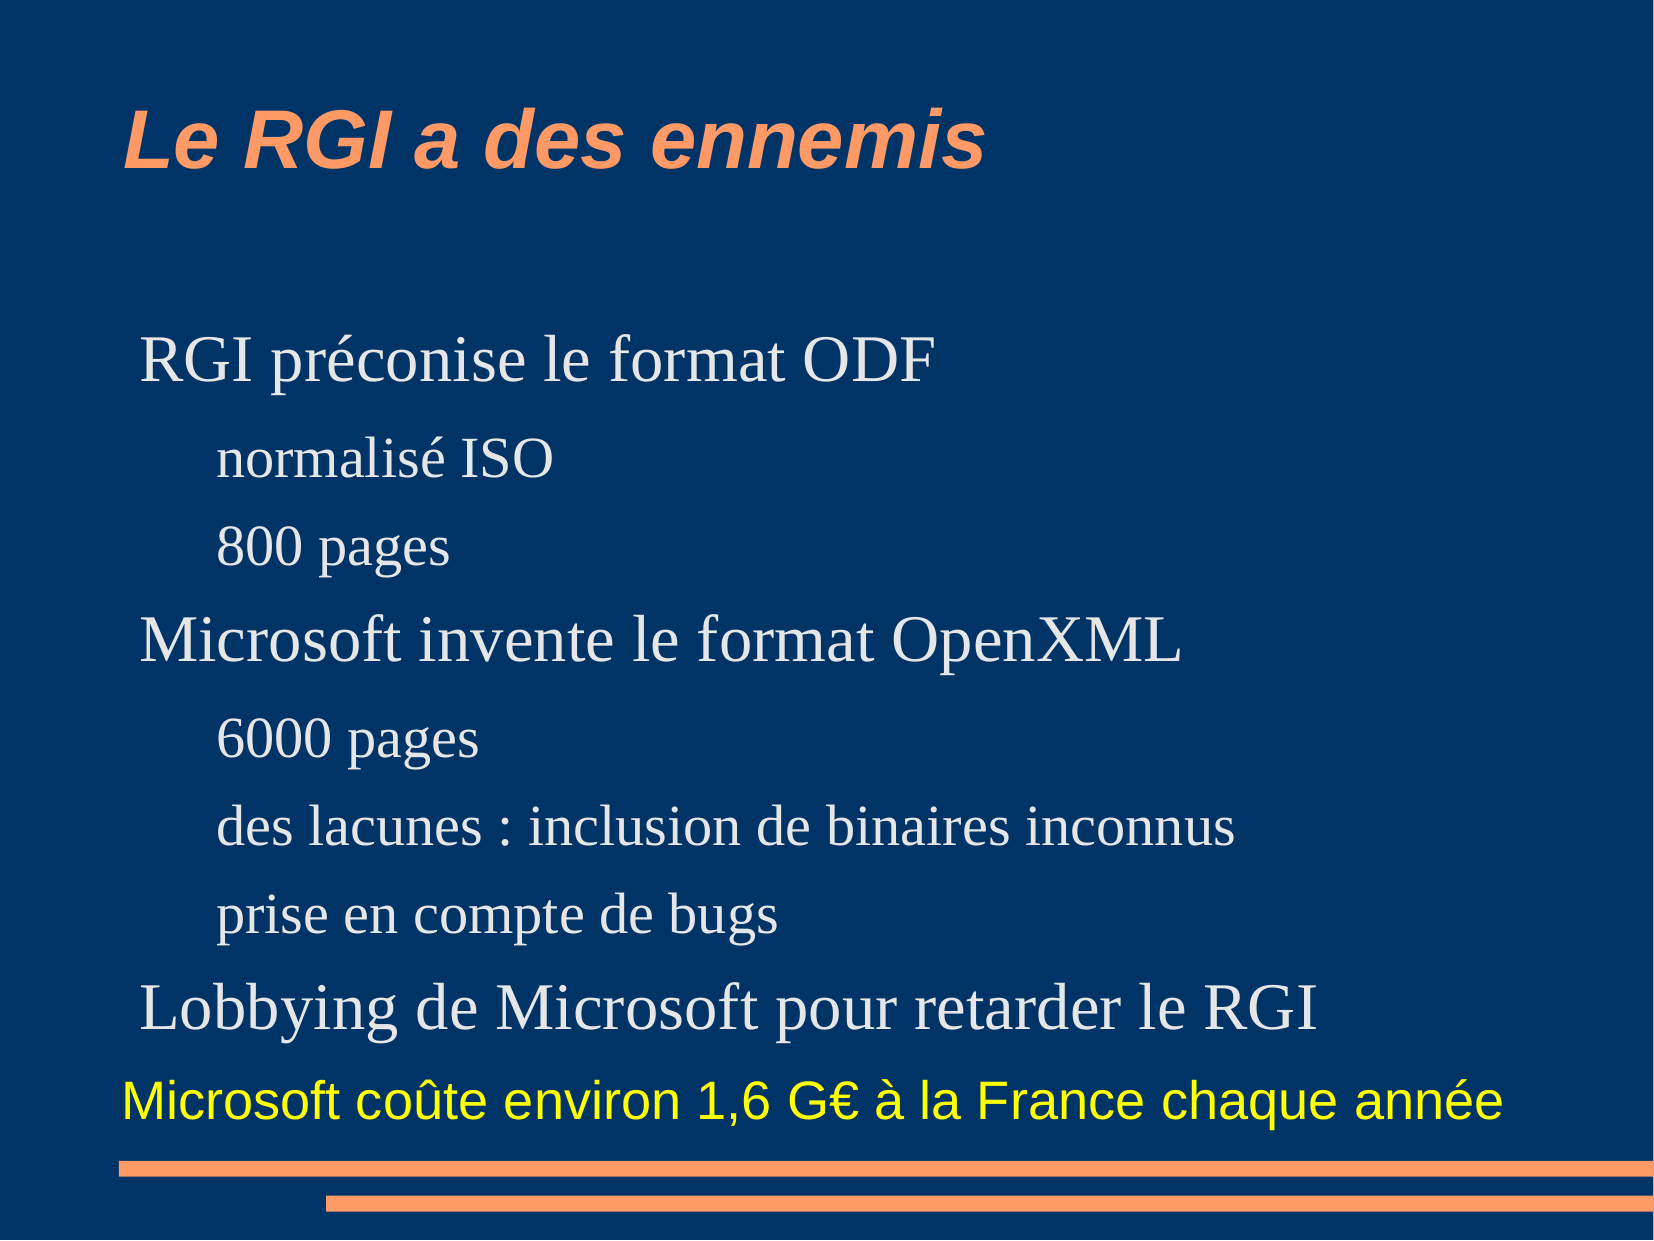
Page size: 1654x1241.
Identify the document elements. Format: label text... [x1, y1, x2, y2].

list RGI préconise le format ODF normalisé ISO 800 pages Microsoft invente le format OpenXML 6000 pages des lacunes : inclusion de binaires inconnus prise en compte de bugs Lobbying de Microsoft pour retarder le RGI [121, 322, 1561, 1062]
text_box Microsoft coûte environ 1,6 G€ à la France chaque année [106, 1062, 1583, 1139]
title Le RGI a des ennemis [123, 43, 1536, 237]
